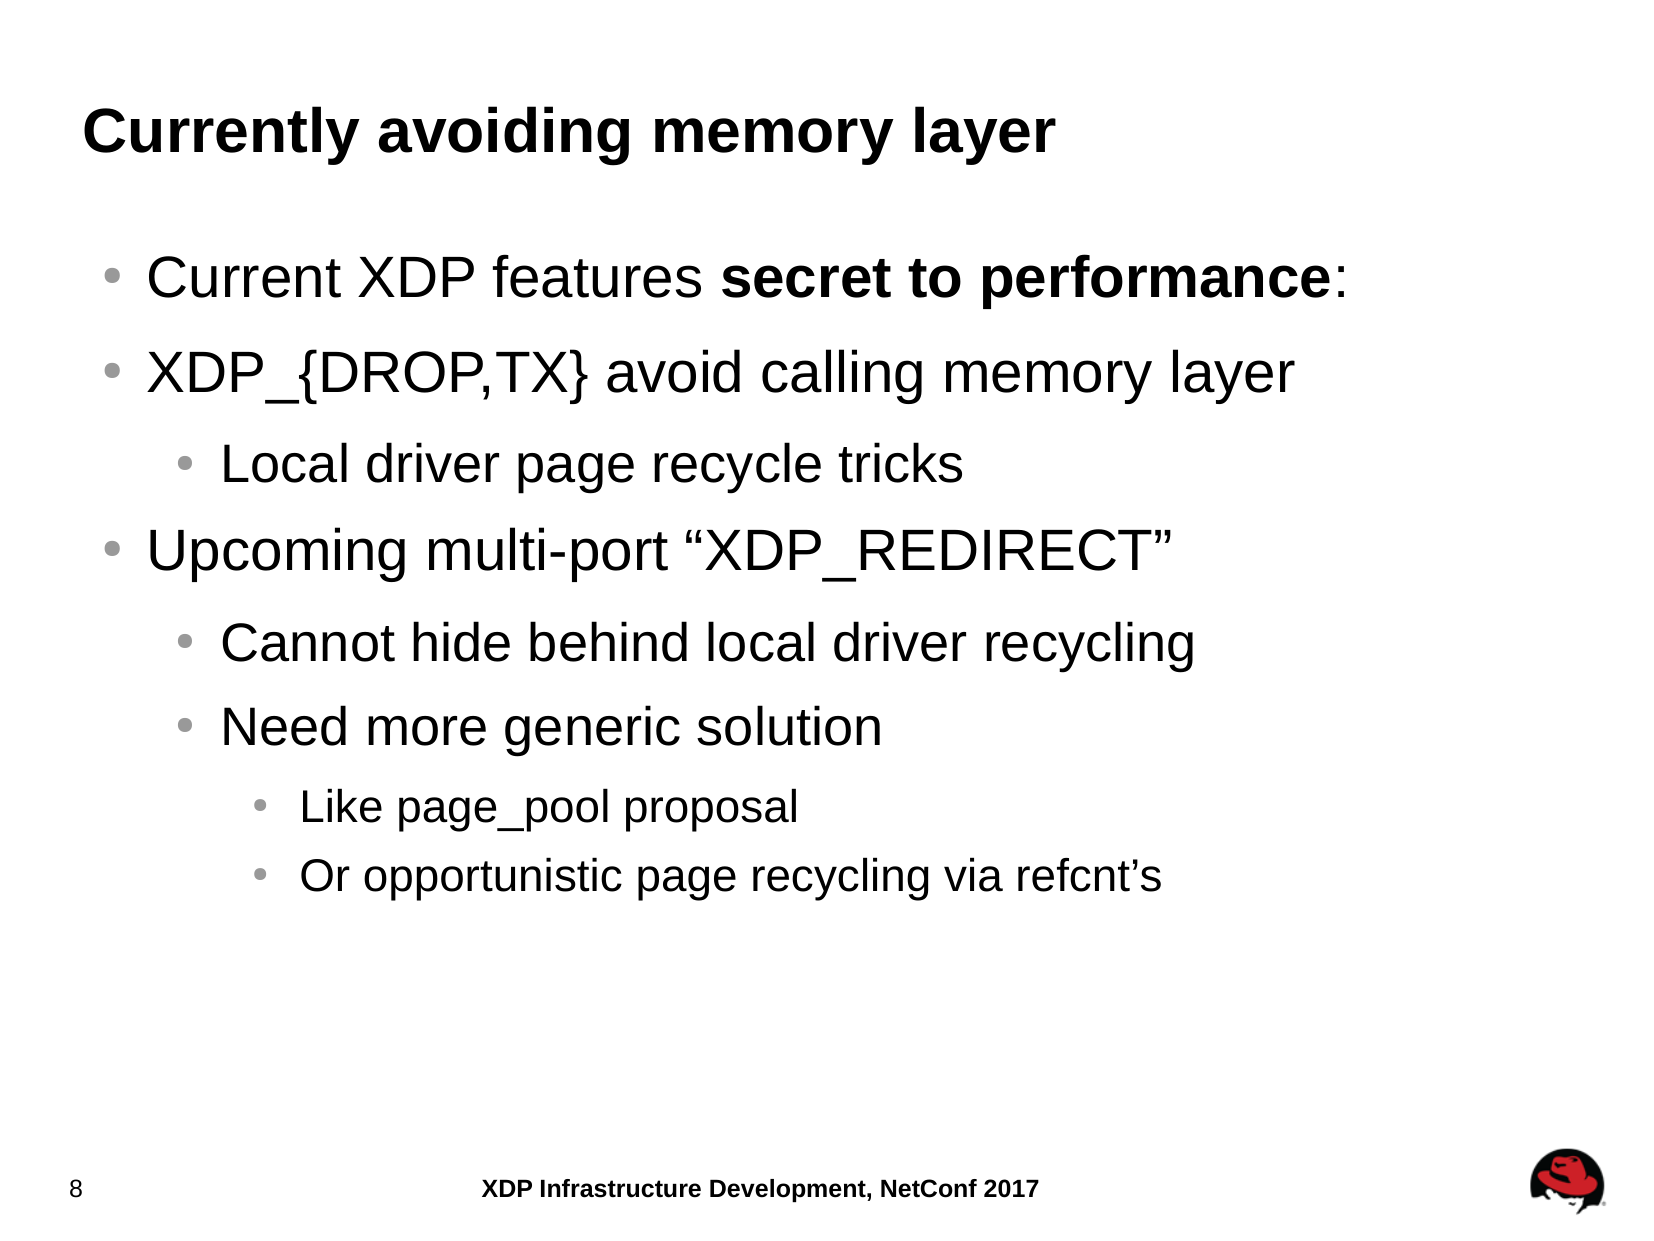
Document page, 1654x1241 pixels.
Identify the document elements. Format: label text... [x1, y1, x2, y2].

list Current XDP features secret to performance: XDP_{DROP,TX} avoid calling memory layer Local driver page recycle tricks Upcoming multi-port “XDP_REDIRECT” Cannot hide behind local driver recycling Need more generic solution Like page_pool proposal Or opportunistic page recycling via refcnt’s [86, 244, 1575, 1039]
title Currently avoiding memory layer [82, 37, 1571, 226]
picture [1529, 1146, 1612, 1224]
